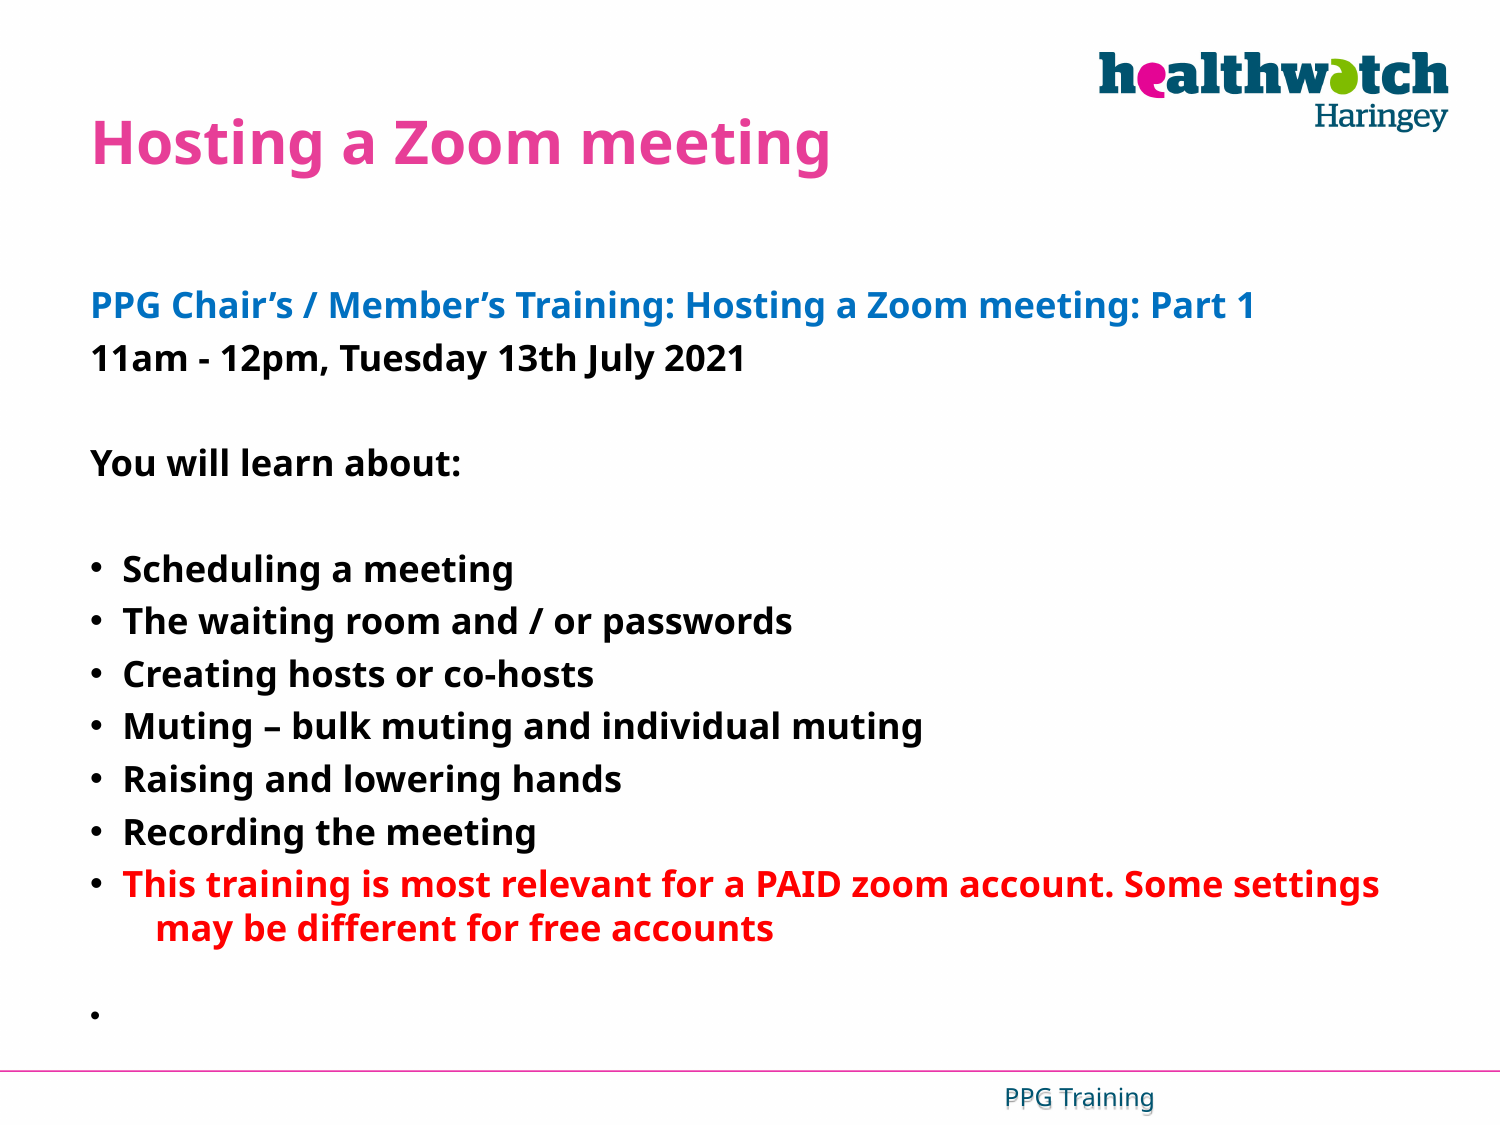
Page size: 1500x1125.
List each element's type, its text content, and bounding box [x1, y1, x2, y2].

title Hosting a Zoom meeting [75, 96, 855, 275]
list PPG Chair’s / Member’s Training: Hosting a Zoom meeting: Part 1 11am - 12pm, Tuesday 13th July 2021 You will learn about: Scheduling a meeting The waiting room and / or passwords Creating hosts or co-hosts Muting – bulk muting and individual muting Raising and lowering hands Recording the meeting This training is most relevant for a PAID zoom account. Some settings may be different for free accounts [75, 275, 1468, 961]
